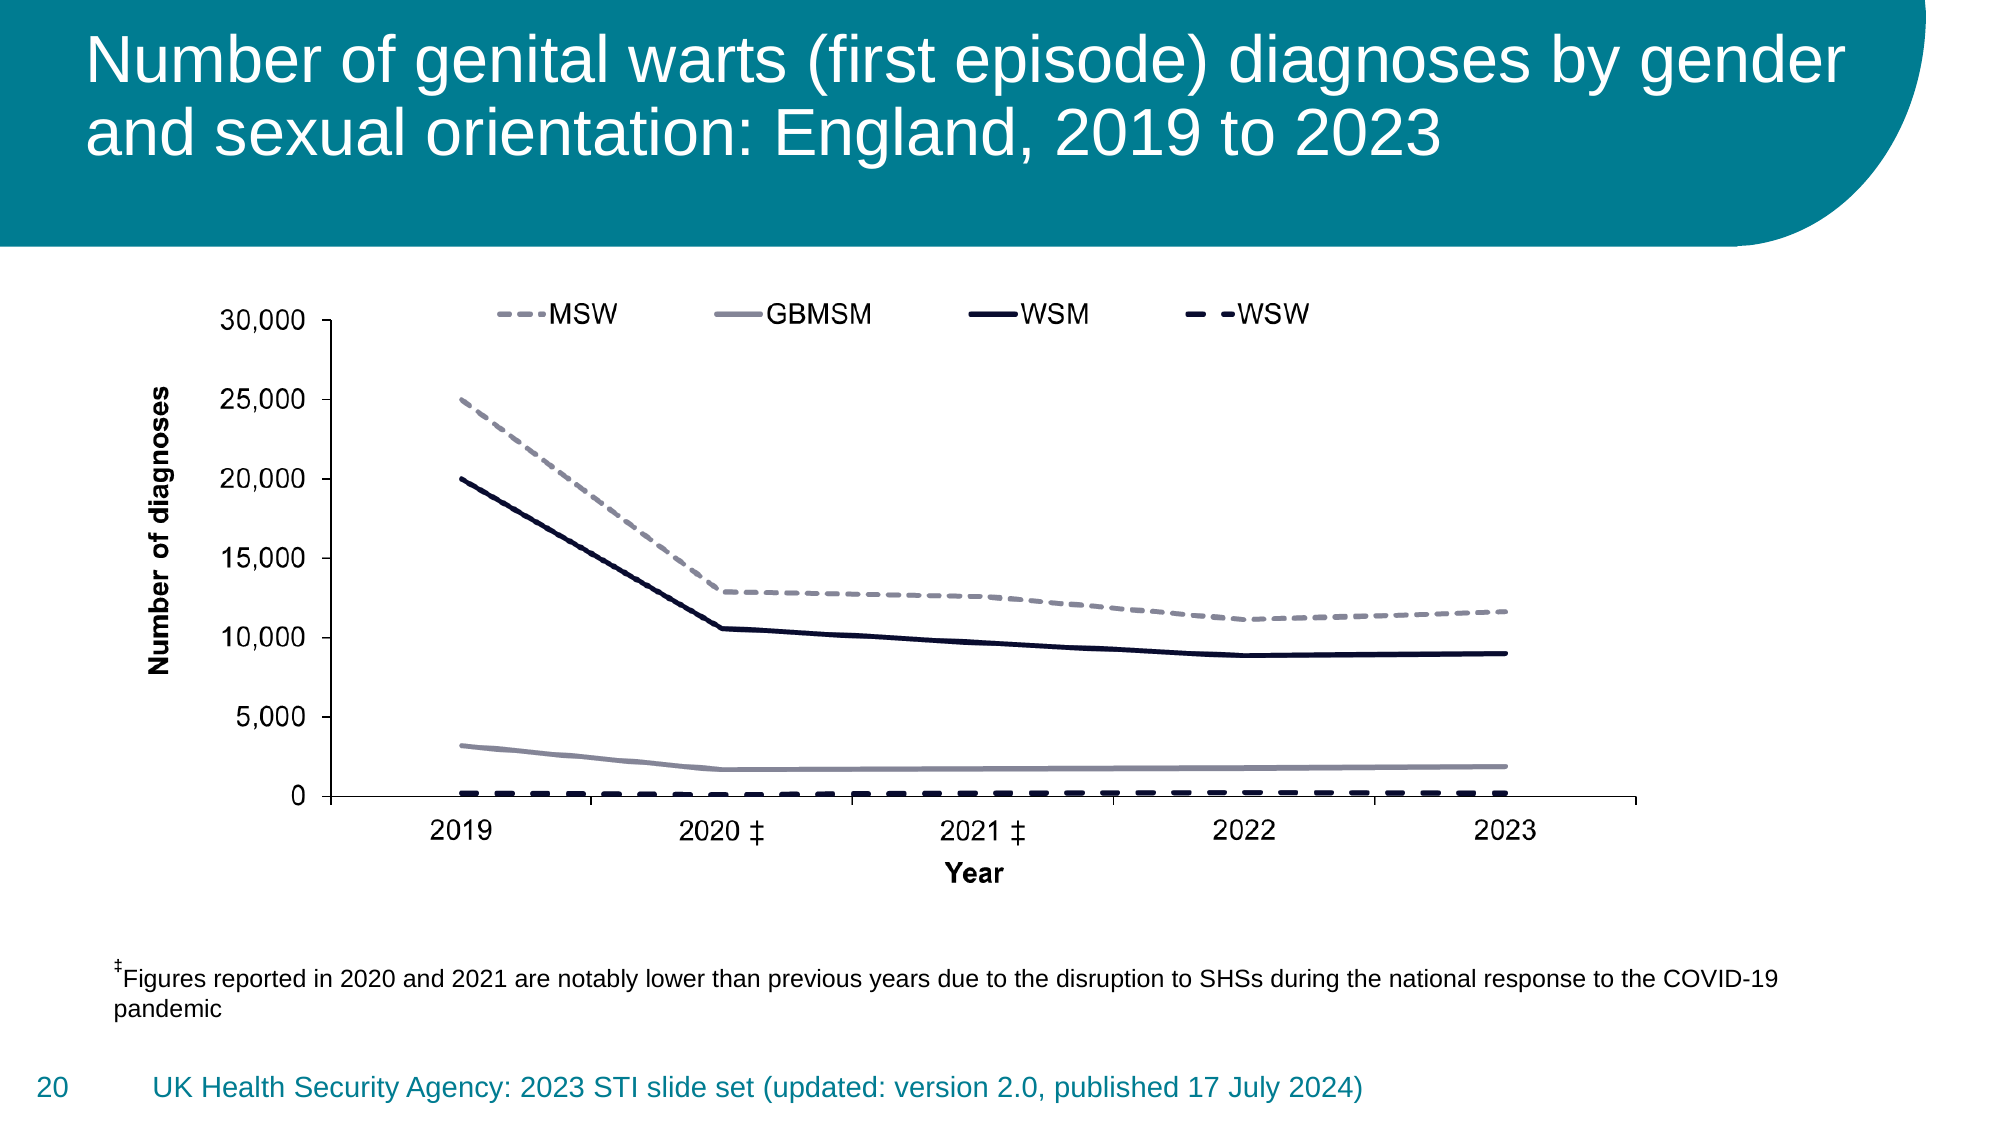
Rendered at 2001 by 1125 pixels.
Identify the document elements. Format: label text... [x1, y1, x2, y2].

picture [137, 274, 1660, 897]
text_box [21, 1056, 120, 1117]
text_box ‡Figures reported in 2020 and 2021 are notably lower than previous years due to the disruption to SHSs during the national response to the COVID-19 pandemic [98, 947, 1801, 1024]
text_box UK Health Security Agency: 2023 STI slide set (updated: version 2.0, published 17 July 2024) [137, 1056, 1780, 1116]
title Number of genital warts (first episode) diagnoses by gender and sexual orientation: England, 2019 to 2023 [70, 17, 1927, 178]
